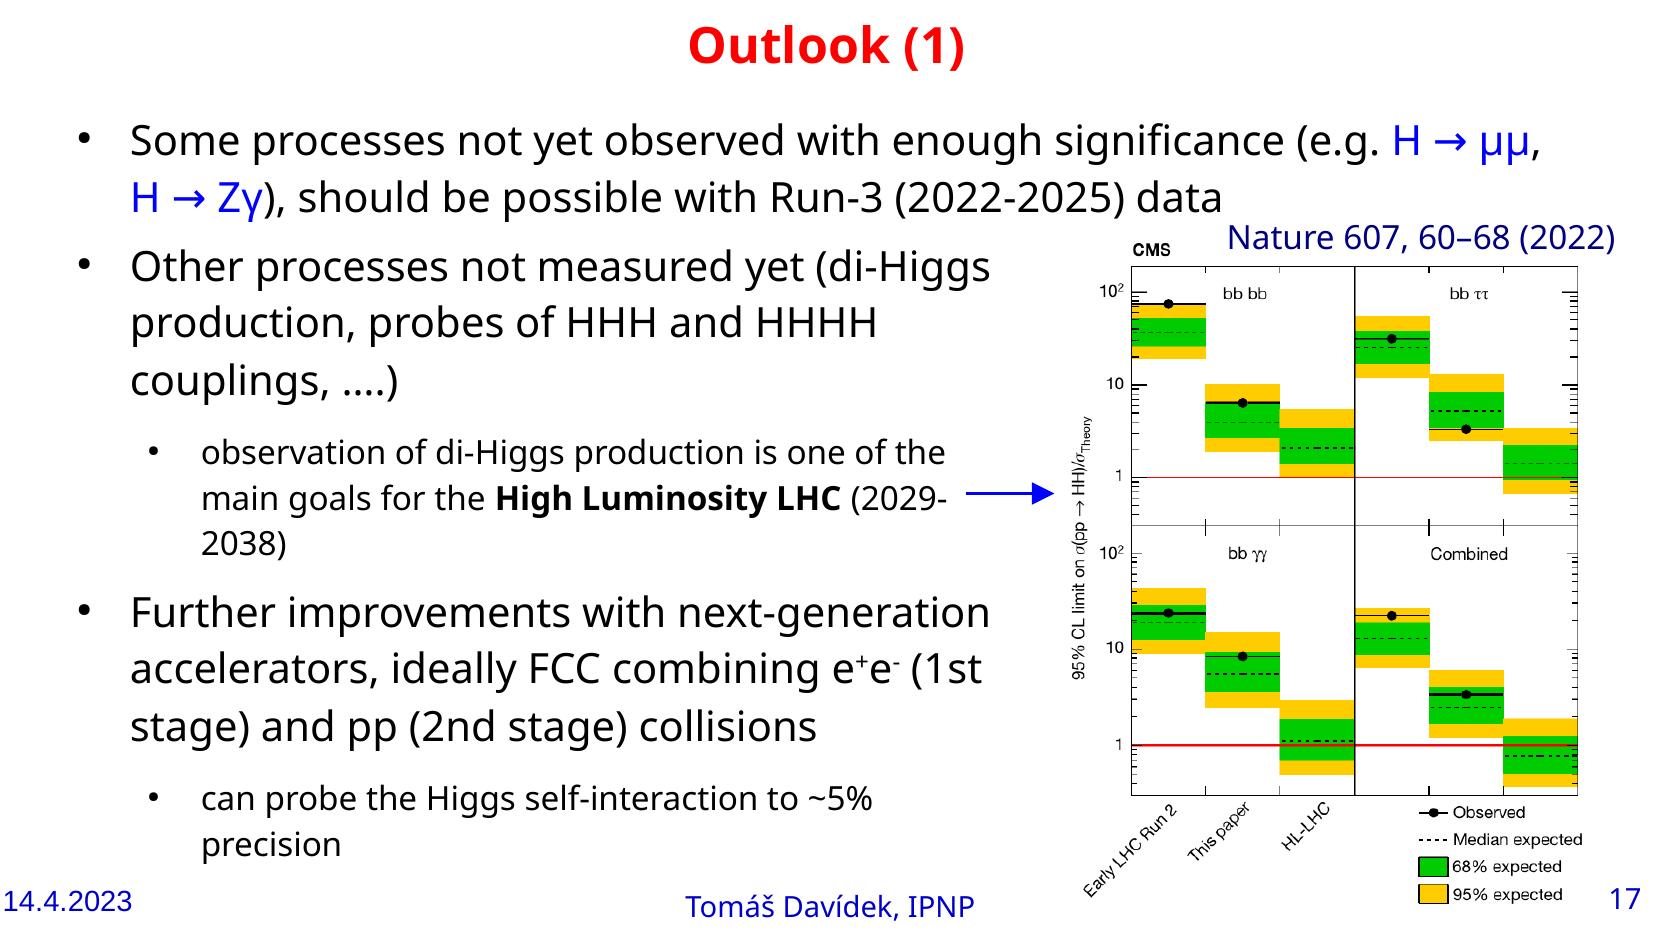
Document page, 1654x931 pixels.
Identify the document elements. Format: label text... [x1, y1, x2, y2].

list Other processes not measured yet (di-Higgs production, probes of HHH and HHHH couplings, ….) observation of di-Higgs production is one of the main goals for the High Luminosity LHC (2029-2038) Further improvements with next-generation accelerators, ideally FCC combining e+e- (1st stage) and pp (2nd stage) collisions can probe the Higgs self-interaction to ~5% precision [59, 236, 1004, 916]
text_box Nature 607, 60–68 (2022) [1211, 206, 1654, 268]
list Some processes not yet observed with enough significance (e.g. H → μμ, H → Zγ), should be possible with Run-3 (2022-2025) data [59, 110, 1595, 237]
picture [1064, 236, 1605, 912]
title Outlook (1) [82, 0, 1571, 89]
